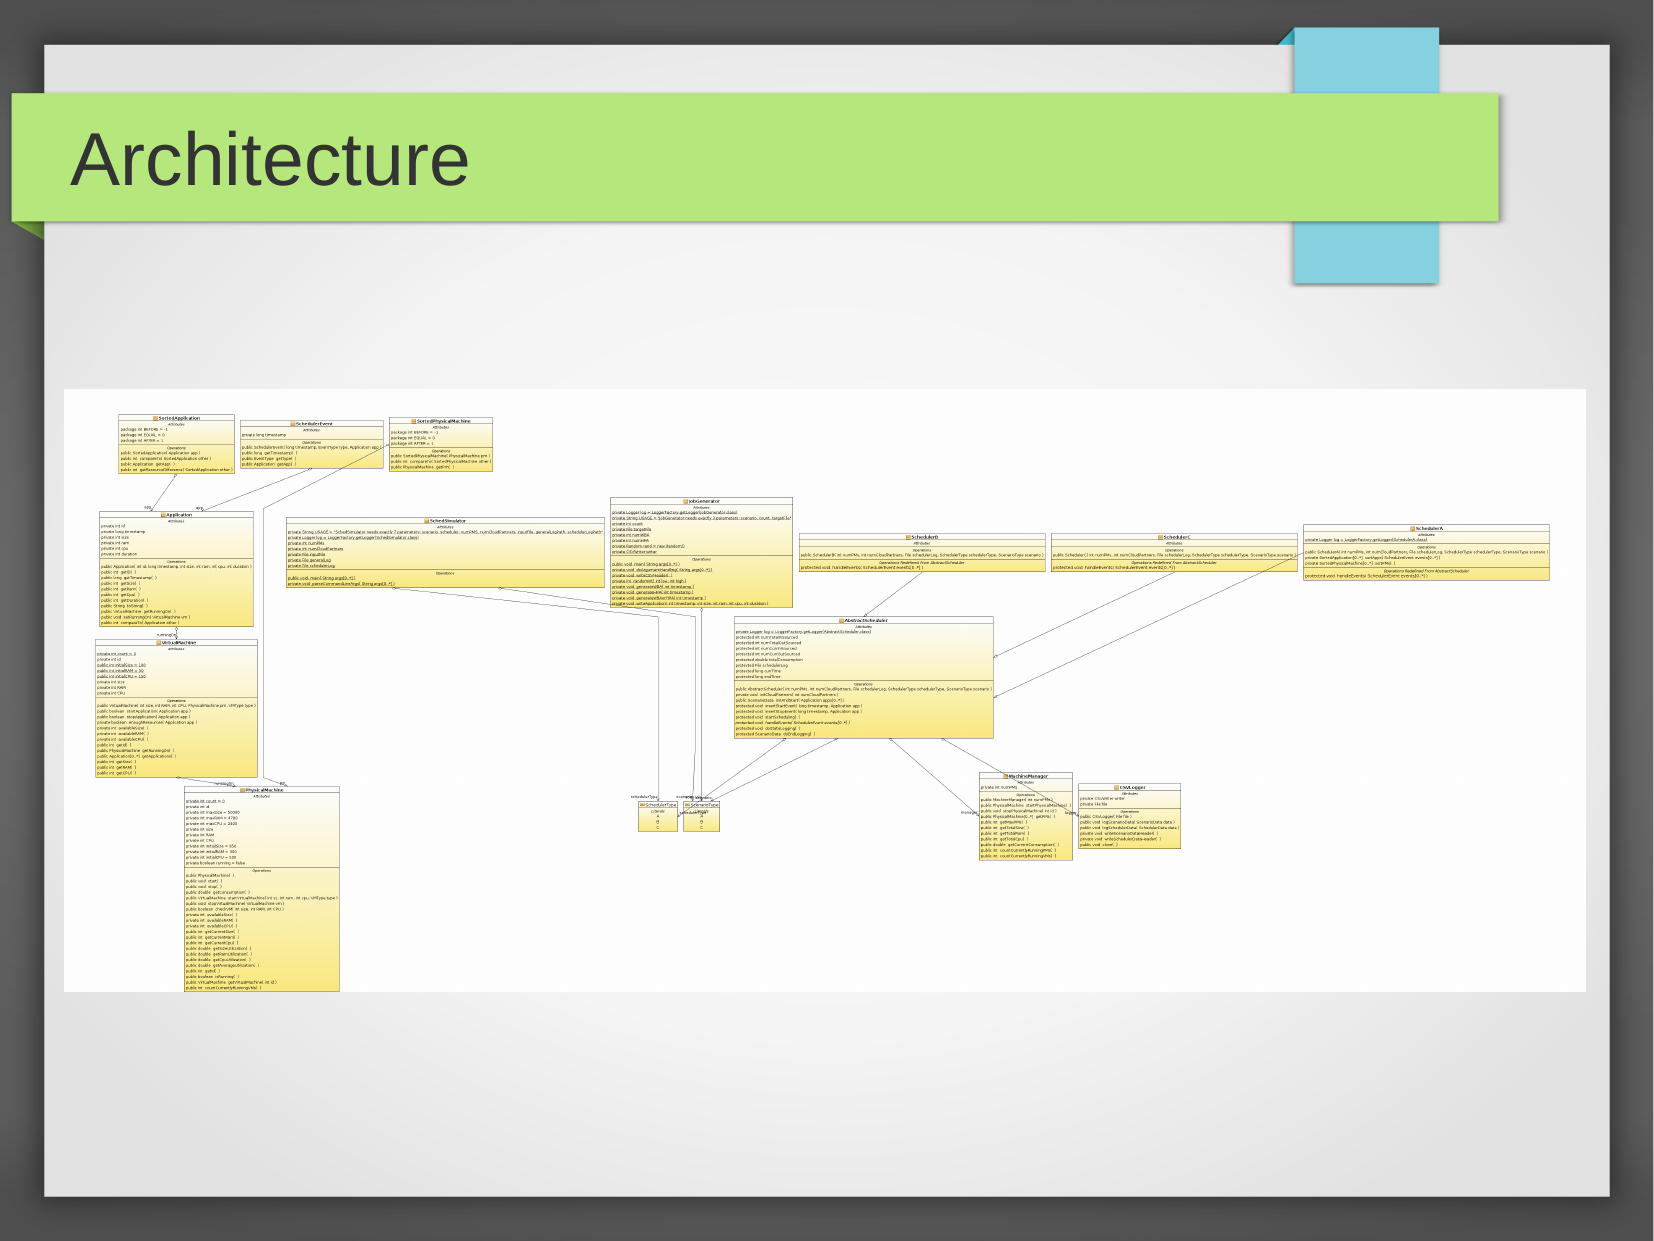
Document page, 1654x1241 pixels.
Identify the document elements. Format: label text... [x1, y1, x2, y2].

title Architecture [70, 106, 1229, 213]
picture [0, 0, 1654, 1241]
